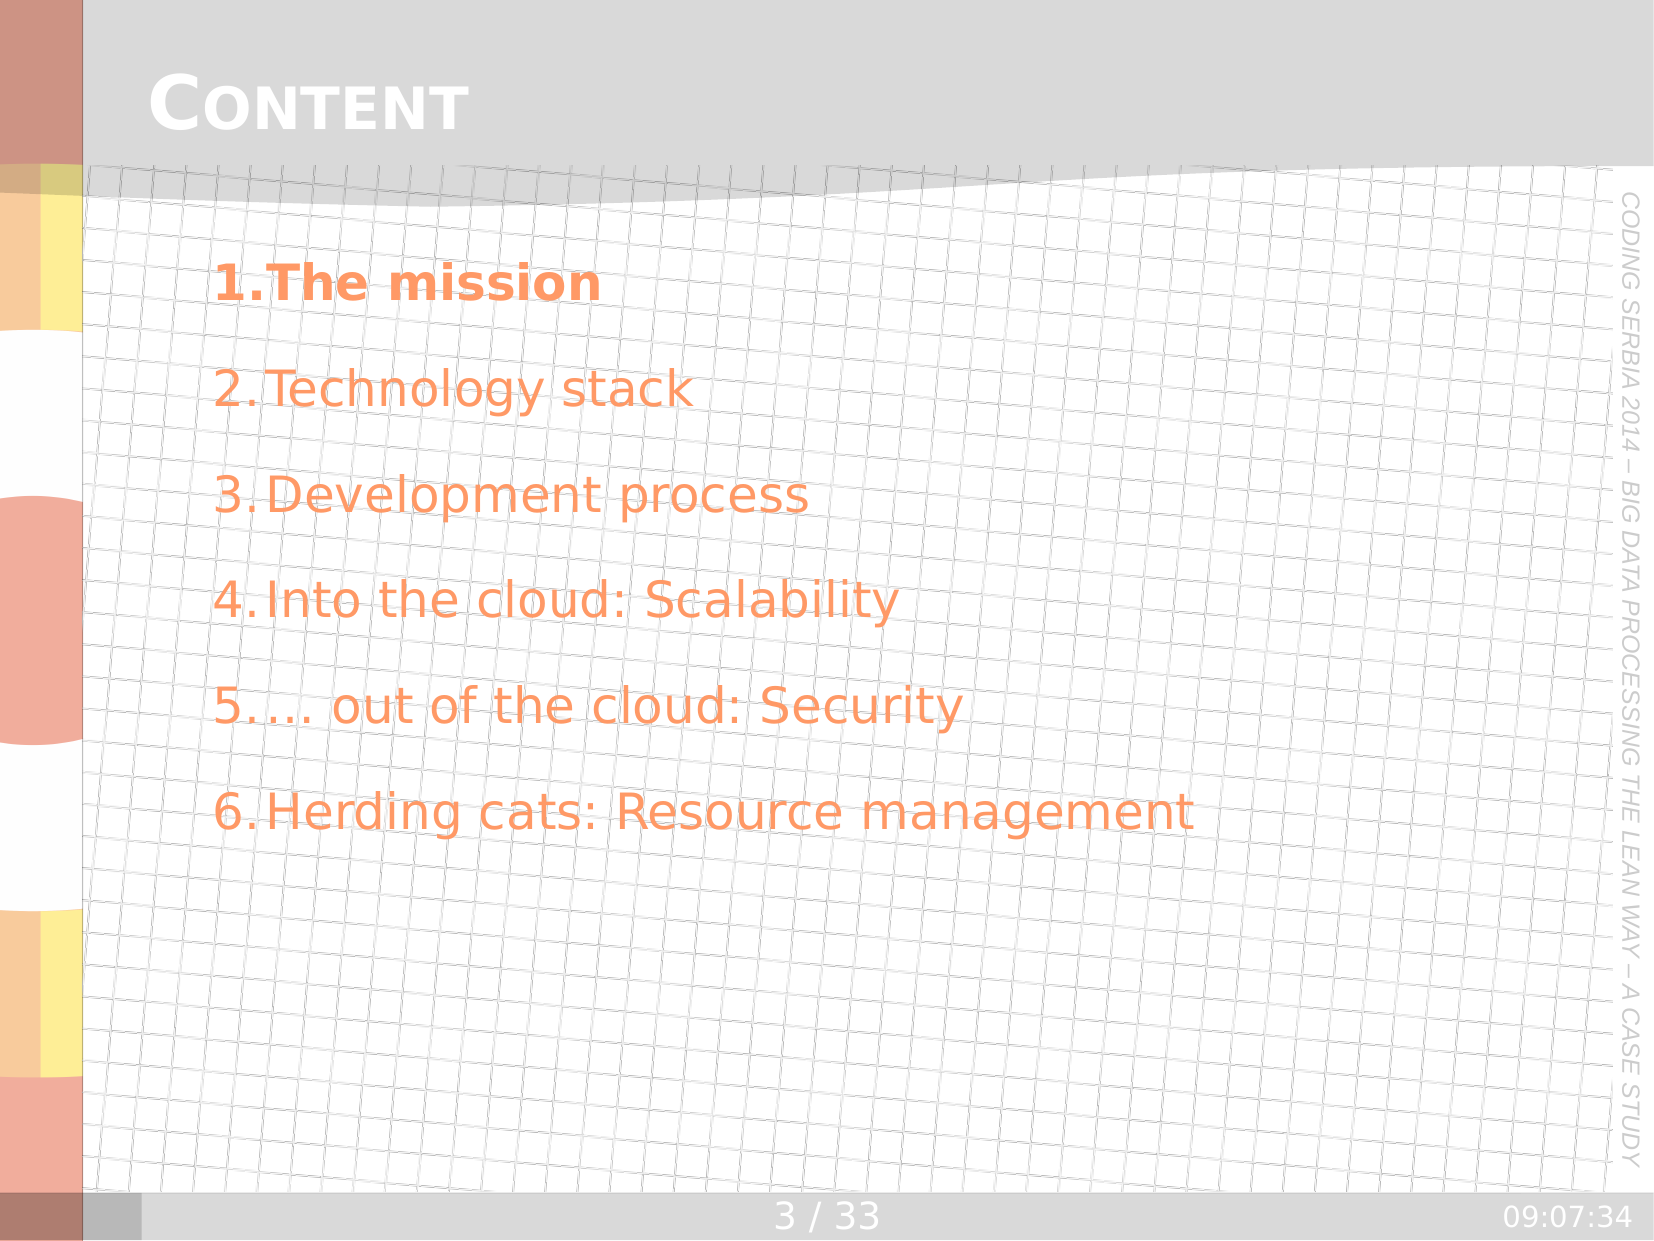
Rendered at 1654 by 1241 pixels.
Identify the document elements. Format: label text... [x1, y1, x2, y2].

text_box [0, 1192, 142, 1241]
title CONTENT [147, 41, 1548, 167]
picture [82, 165, 1613, 1192]
list The mission Technology stack Development process Into the cloud: Scalability … out of the cloud: Security Herding cats: Resource management [194, 253, 1554, 1188]
